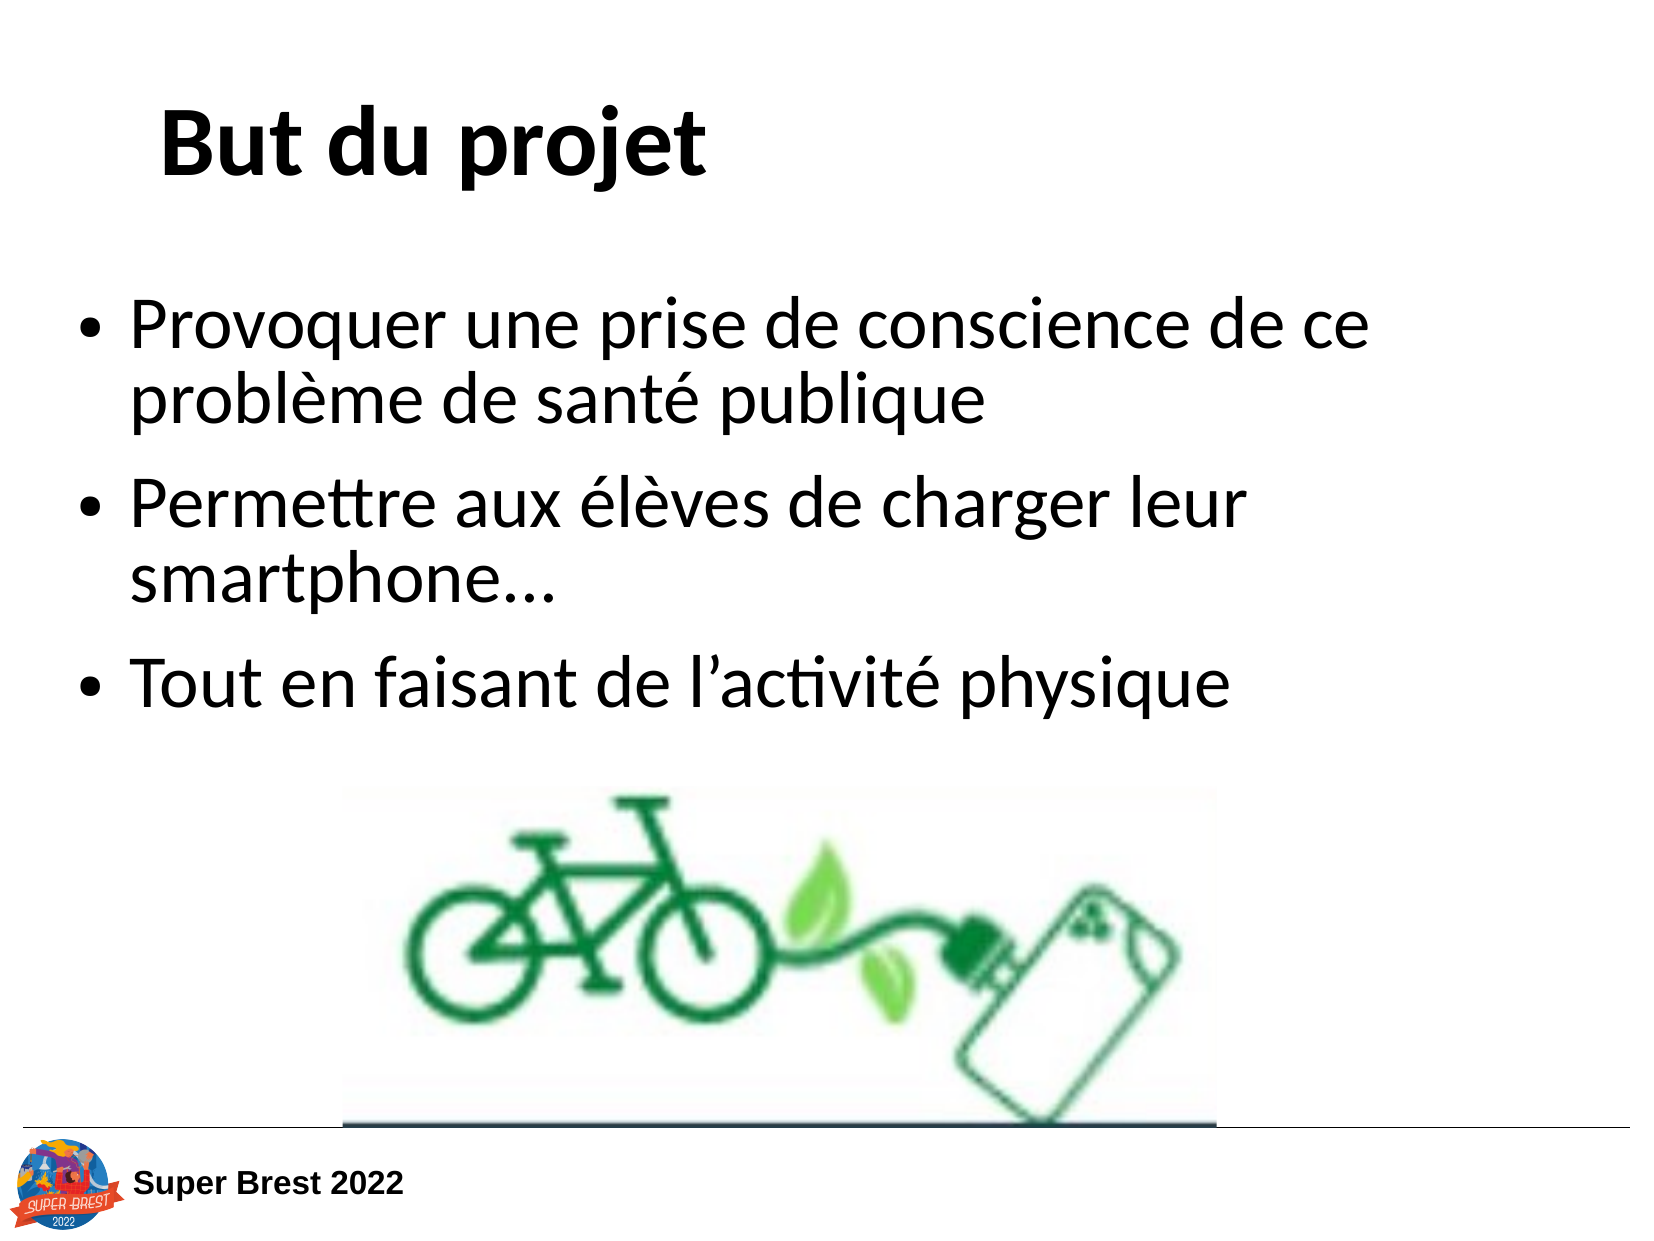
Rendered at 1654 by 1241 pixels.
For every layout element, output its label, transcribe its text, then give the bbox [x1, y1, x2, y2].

list Provoquer une prise de conscience de ce problème de santé publique Permettre aux élèves de charger leur smartphone... Tout en faisant de l’activité physique [59, 291, 1548, 1111]
picture [342, 786, 1217, 1128]
picture [9, 1139, 125, 1230]
text_box Super Brest 2022 [125, 1157, 1040, 1210]
title But du projet [11, 47, 1347, 255]
